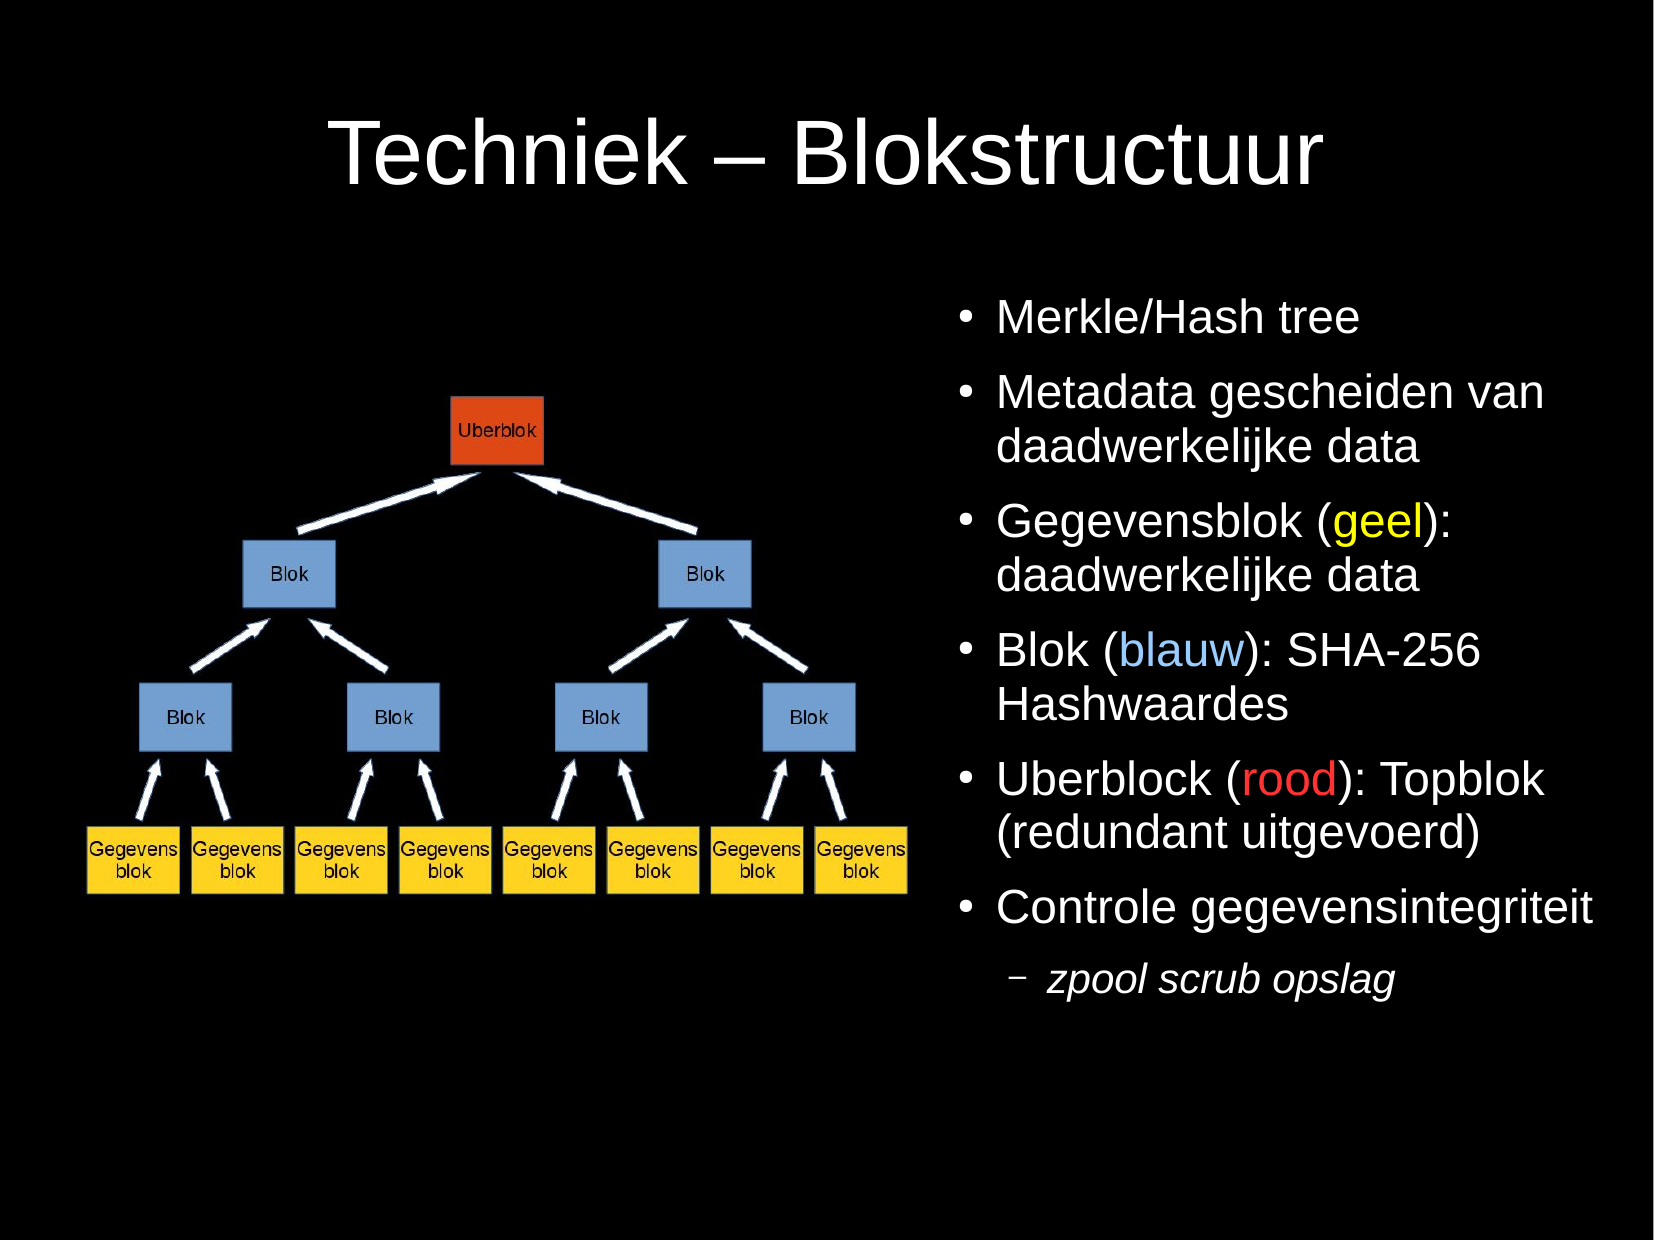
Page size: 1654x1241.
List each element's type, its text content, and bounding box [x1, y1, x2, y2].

title Techniek – Blokstructuur [82, 49, 1571, 257]
picture [82, 389, 910, 899]
list Merkle/Hash tree Metadata gescheiden van daadwerkelijke data Gegevensblok (geel): daadwerkelijke data Blok (blauw): SHA-256 Hashwaardes Uberblock (rood): Topblok (redundant uitgevoerd) Controle gegevensintegriteit zpool scrub opslag [944, 290, 1595, 1010]
